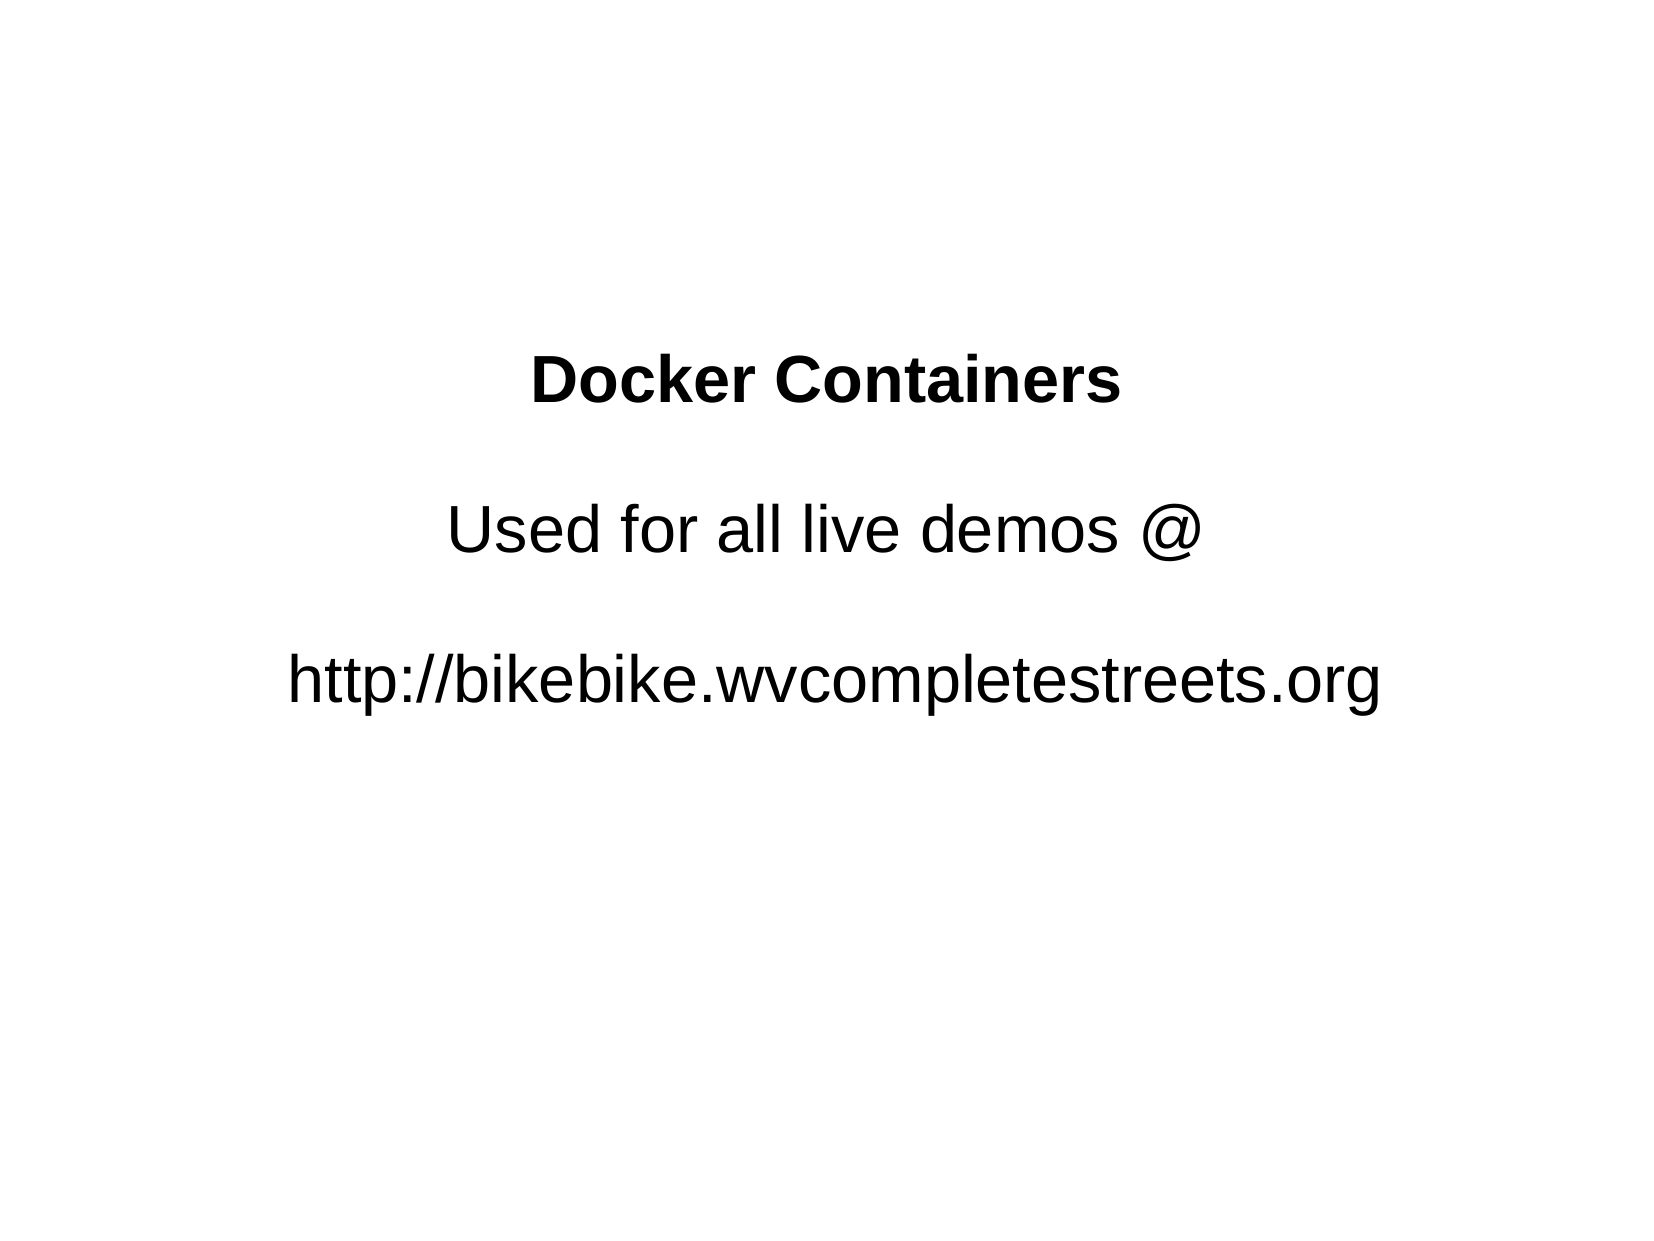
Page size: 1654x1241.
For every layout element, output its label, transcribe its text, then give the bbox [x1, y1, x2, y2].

subtitle Docker Containers Used for all live demos @ http://bikebike.wvcompletestreets.org [82, 49, 1571, 1010]
